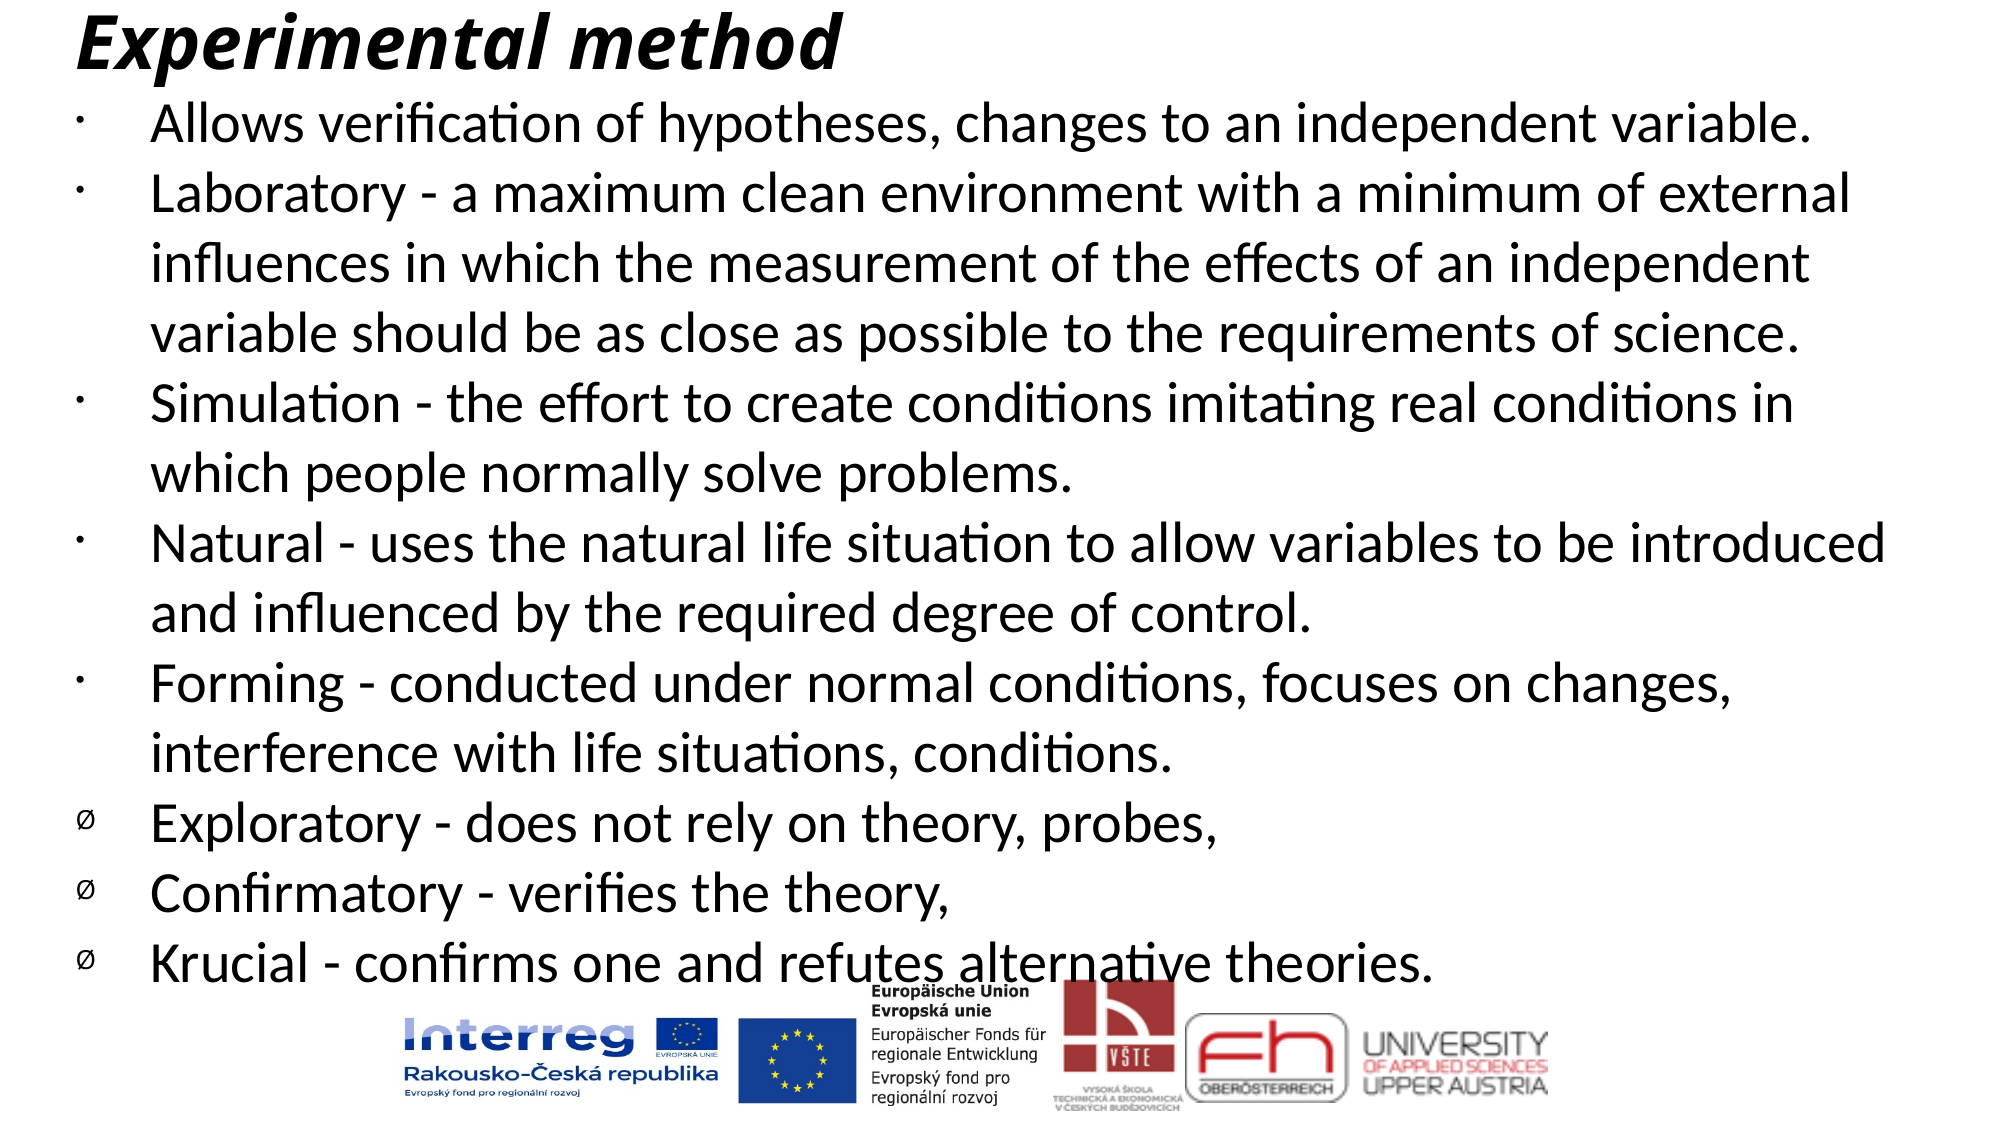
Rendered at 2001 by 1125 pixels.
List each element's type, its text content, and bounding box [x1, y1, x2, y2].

text_box Experimental method Allows verification of hypotheses, changes to an independent variable. Laboratory - a maximum clean environment with a minimum of external influences in which the measurement of the effects of an independent variable should be as close as possible to the requirements of science. Simulation - the effort to create conditions imitating real conditions in which people normally solve problems. Natural - uses the natural life situation to allow variables to be introduced and influenced by the required degree of control. Forming - conducted under normal conditions, focuses on changes, interference with life situations, conditions. Exploratory - does not rely on theory, probes, Confirmatory - verifies the theory, Krucial - confirms one and refutes alternative theories. [60, 0, 1960, 1125]
